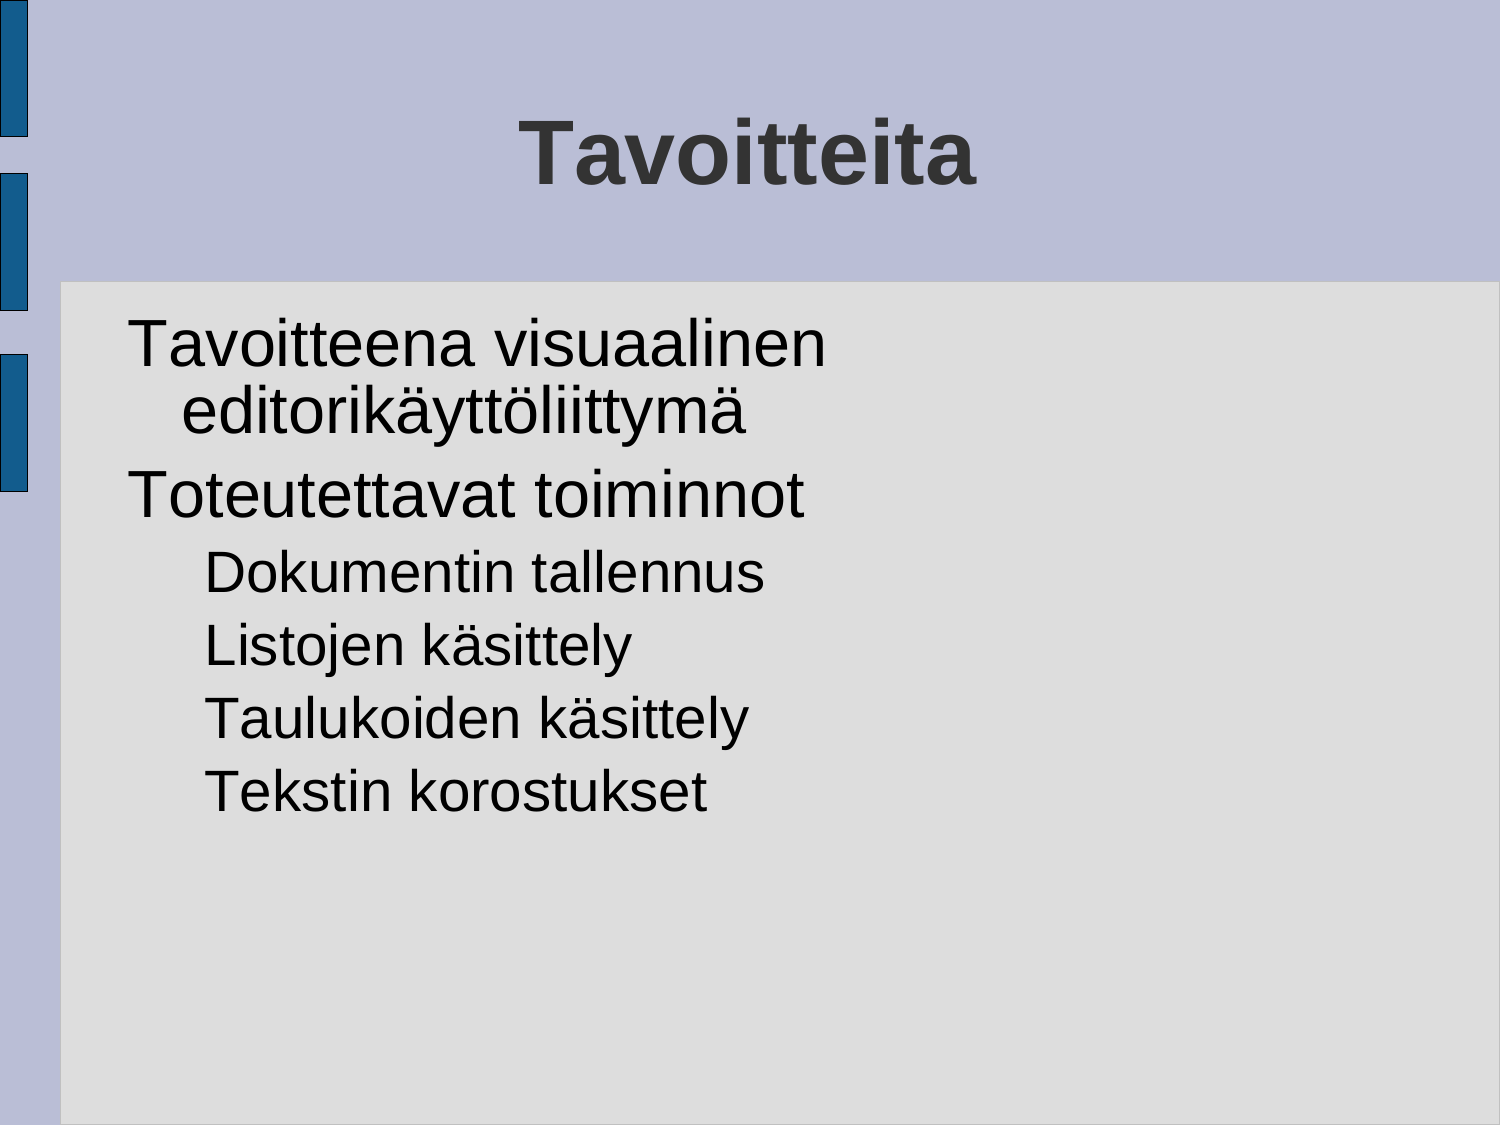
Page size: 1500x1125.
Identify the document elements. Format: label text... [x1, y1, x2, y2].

list Tavoitteena visuaalinen editorikäyttöliittymä Toteutettavat toiminnot Dokumentin tallennus Listojen käsittely Taulukoiden käsittely Tekstin korostukset [110, 312, 1392, 1022]
title Tavoitteita [106, 59, 1388, 247]
